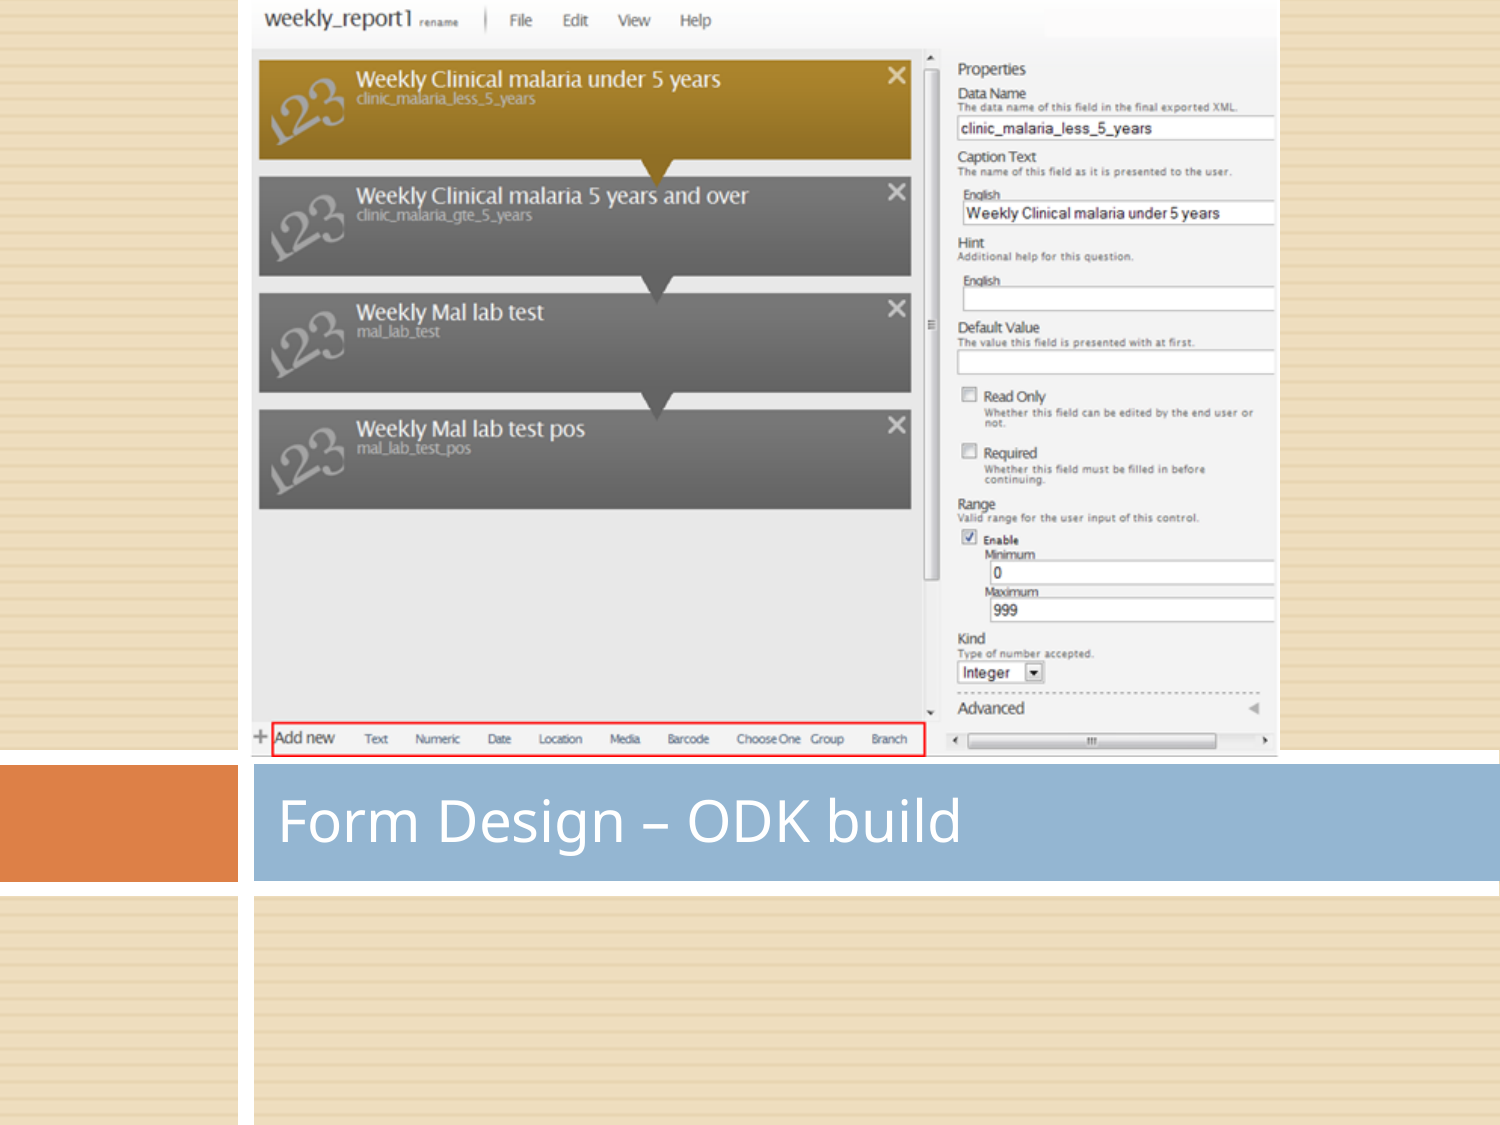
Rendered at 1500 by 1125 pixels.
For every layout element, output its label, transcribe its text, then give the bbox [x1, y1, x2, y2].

picture [249, 0, 1280, 757]
title Form Design – ODK build [262, 762, 1463, 876]
